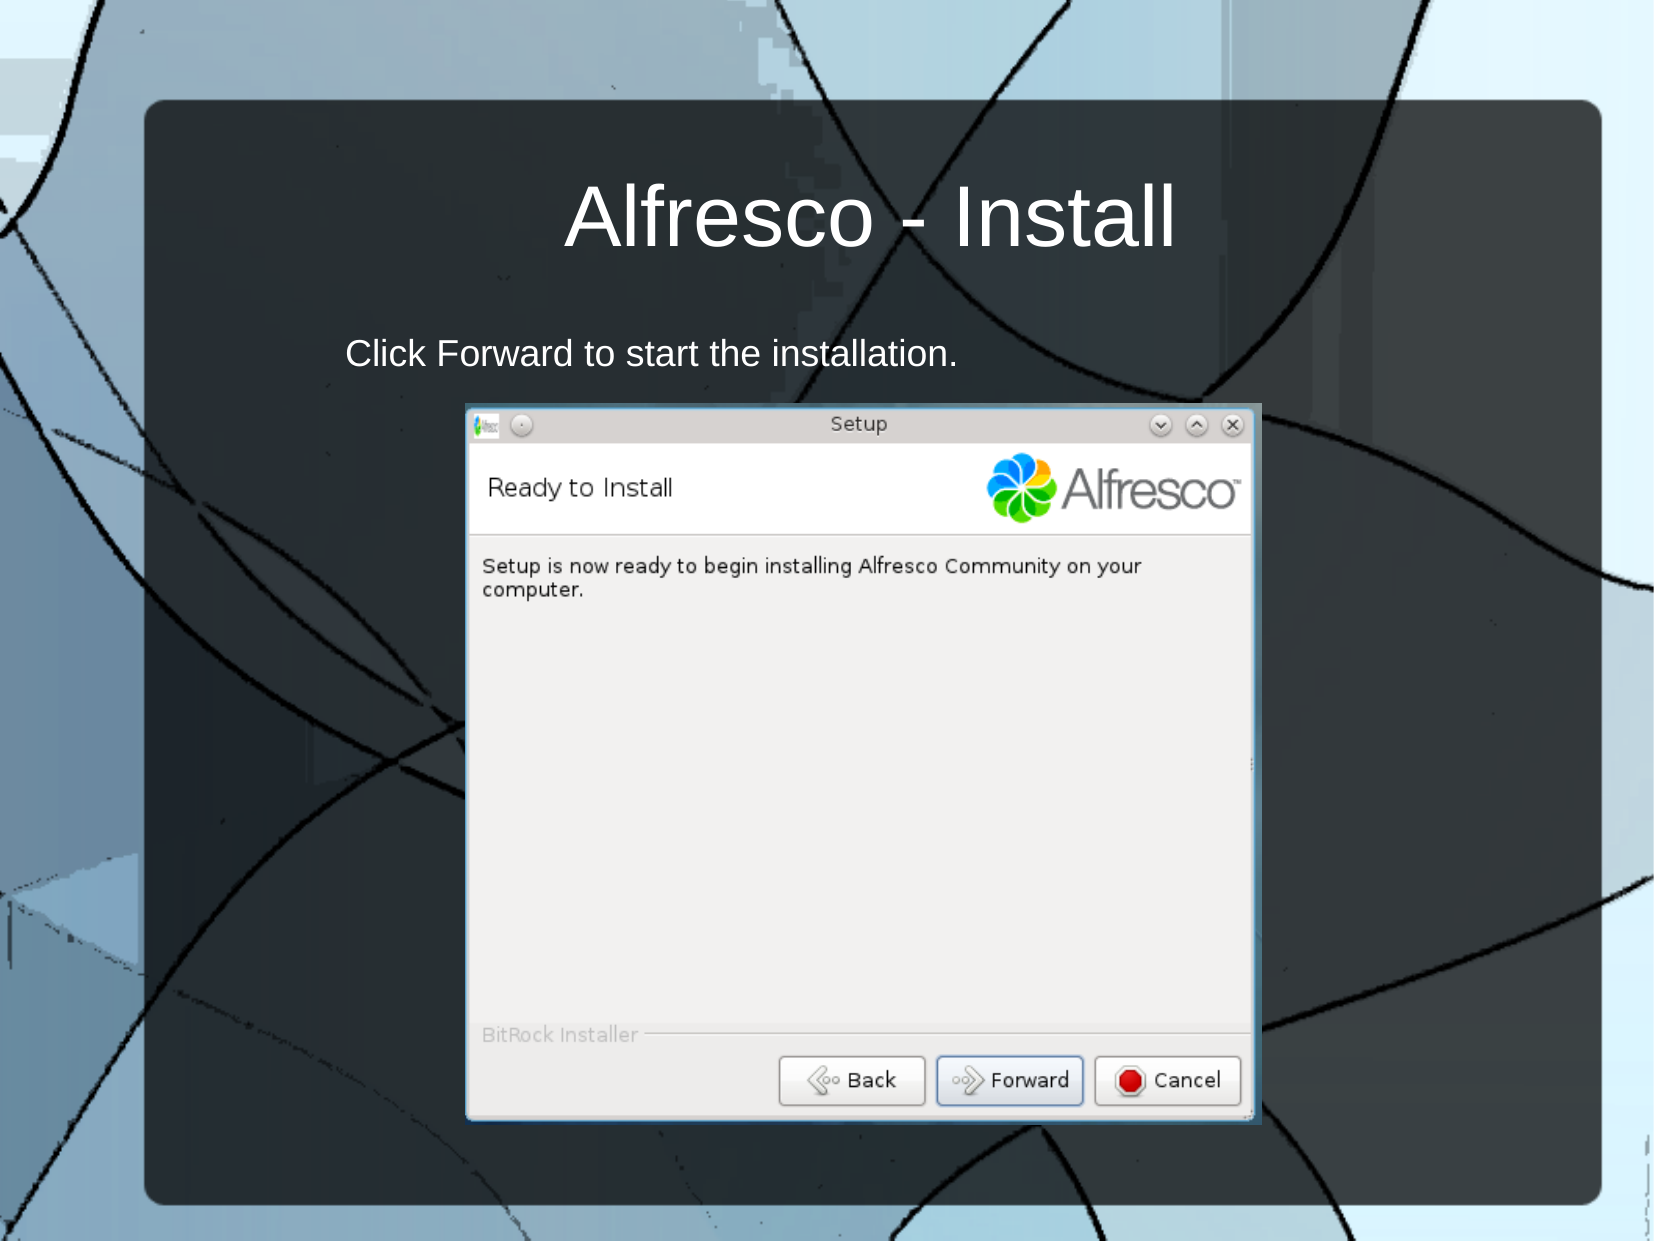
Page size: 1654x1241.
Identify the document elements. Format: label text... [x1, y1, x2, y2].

title Alfresco - Install [159, 108, 1583, 325]
picture [0, 0, 1654, 1241]
text_box Click Forward to start the installation. [330, 325, 1516, 595]
